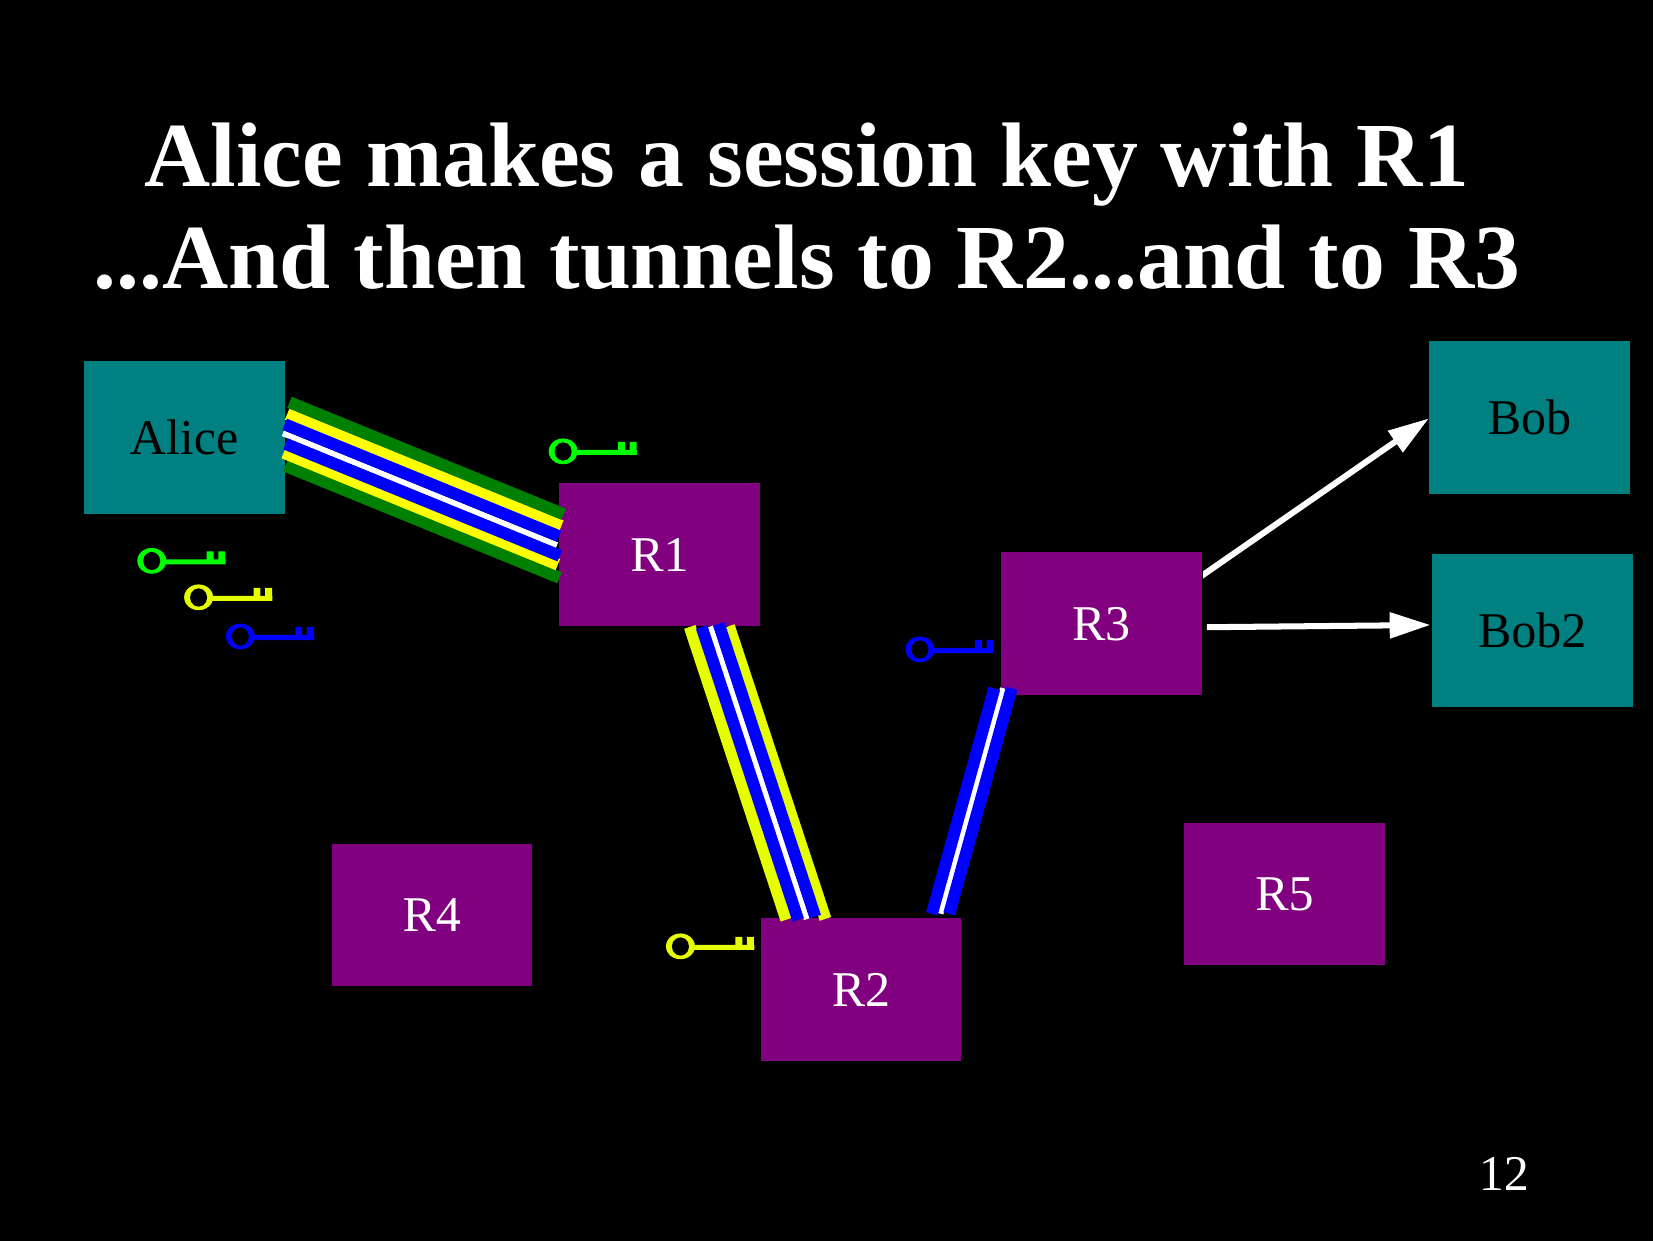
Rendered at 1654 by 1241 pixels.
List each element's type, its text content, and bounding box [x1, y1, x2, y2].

text_box R5 [1183, 822, 1386, 966]
text_box [184, 584, 273, 611]
text_box [548, 438, 637, 465]
text_box [225, 623, 315, 650]
text_box Alice [83, 360, 286, 515]
text_box Bob2 [1431, 553, 1634, 708]
text_box R3 [1000, 551, 1203, 696]
text_box [137, 547, 226, 574]
text_box R4 [331, 843, 533, 987]
text_box [665, 933, 755, 960]
text_box R2 [760, 917, 962, 1062]
text_box [905, 636, 994, 663]
text_box Bob [1428, 340, 1631, 495]
text_box R1 [558, 482, 761, 627]
title Alice makes a session key with R1 ...And then tunnels to R2...and to R3 [82, 68, 1534, 345]
